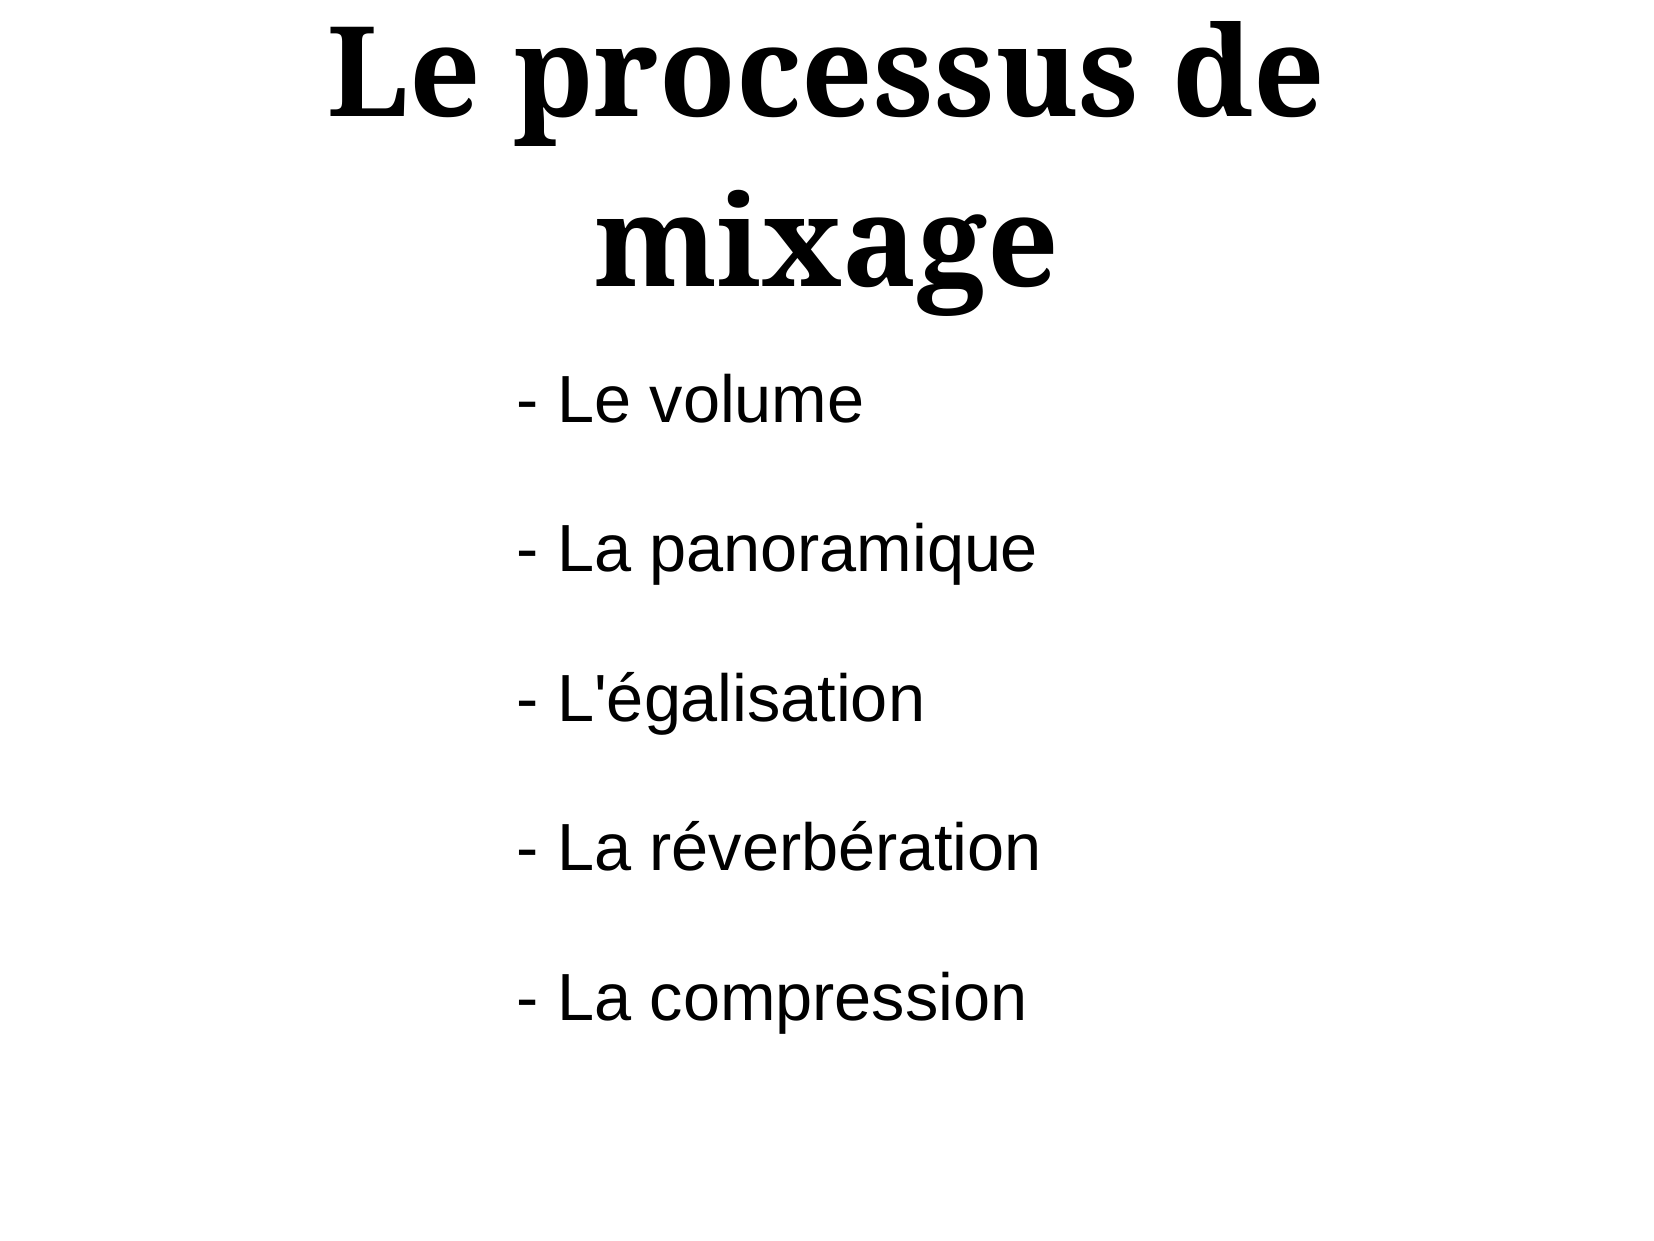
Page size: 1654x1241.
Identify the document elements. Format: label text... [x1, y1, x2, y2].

title Le processus de mixage [82, 49, 1571, 257]
text_box - Le volume - La panoramique - L'égalisation - La réverbération - La compression [501, 354, 1359, 1043]
